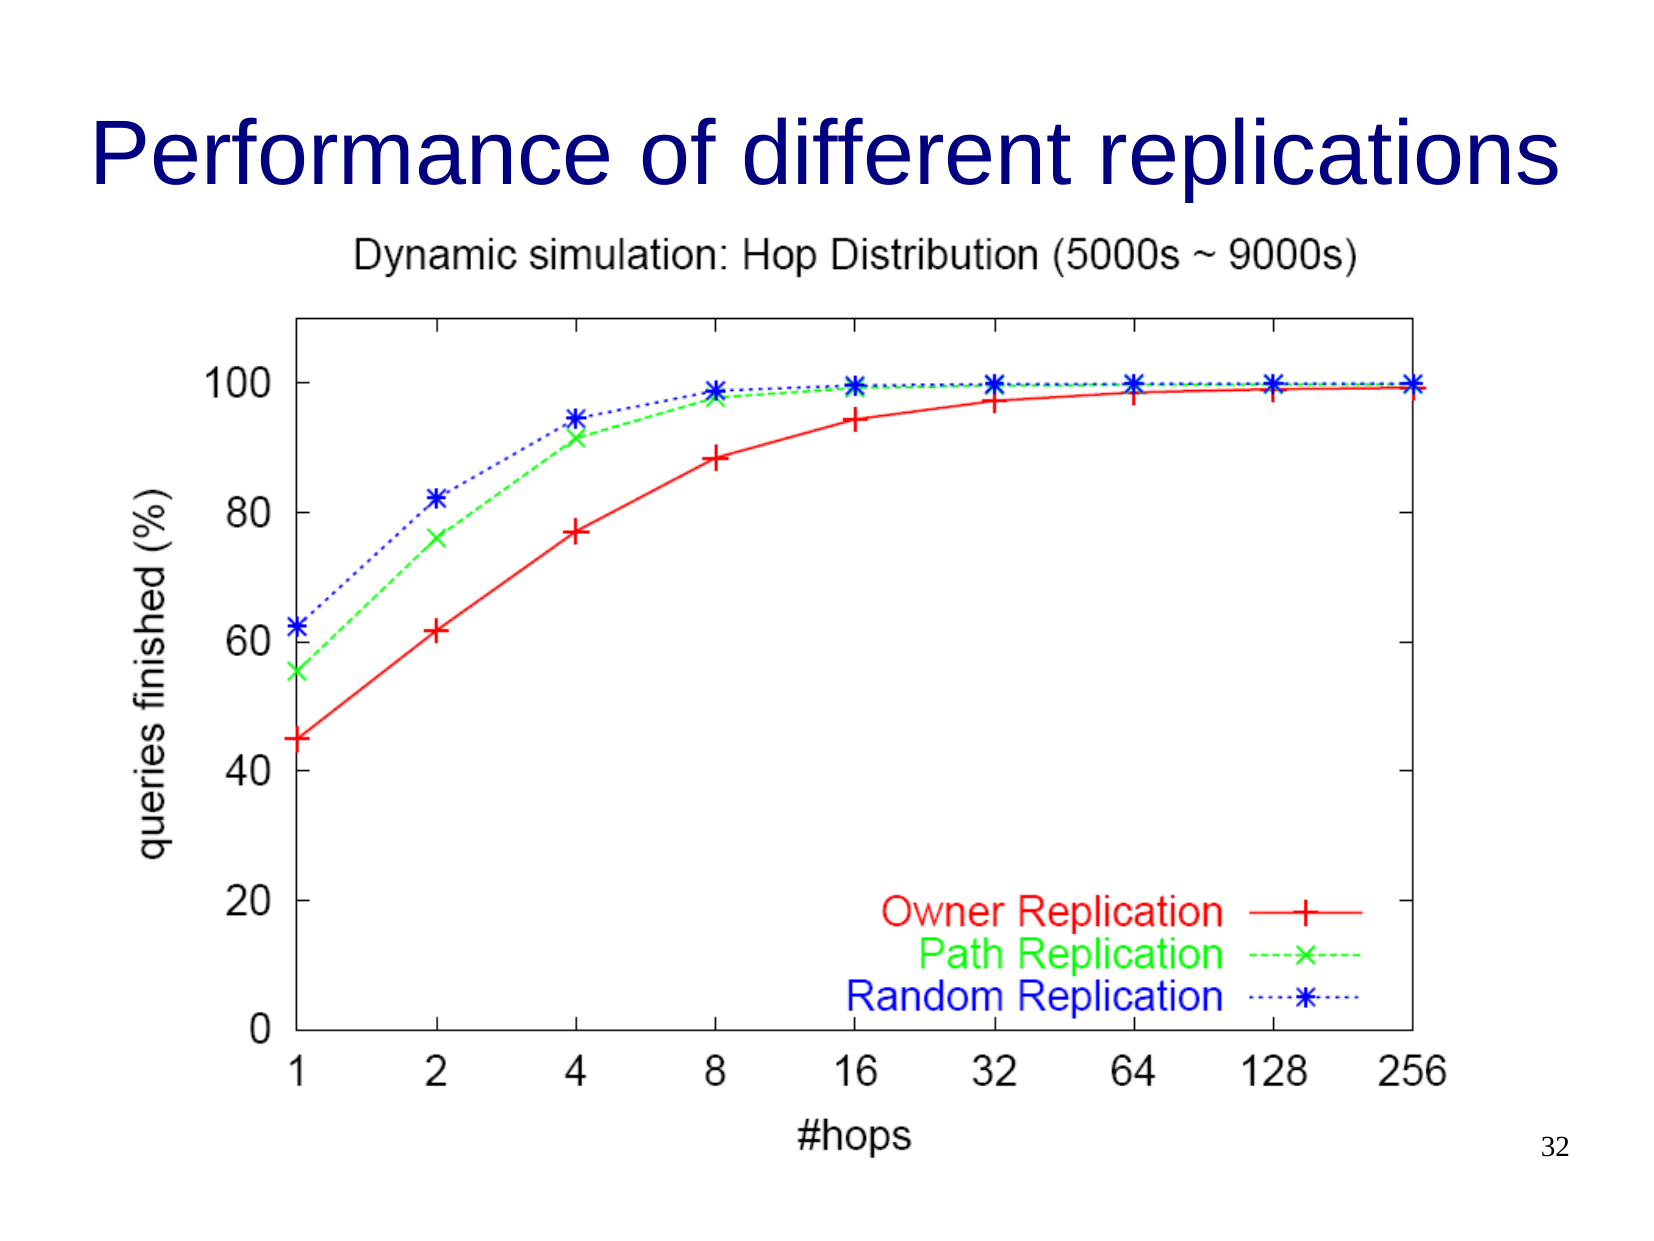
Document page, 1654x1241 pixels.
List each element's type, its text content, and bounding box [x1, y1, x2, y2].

picture [102, 232, 1467, 1169]
title Performance of different replications [82, 49, 1571, 257]
